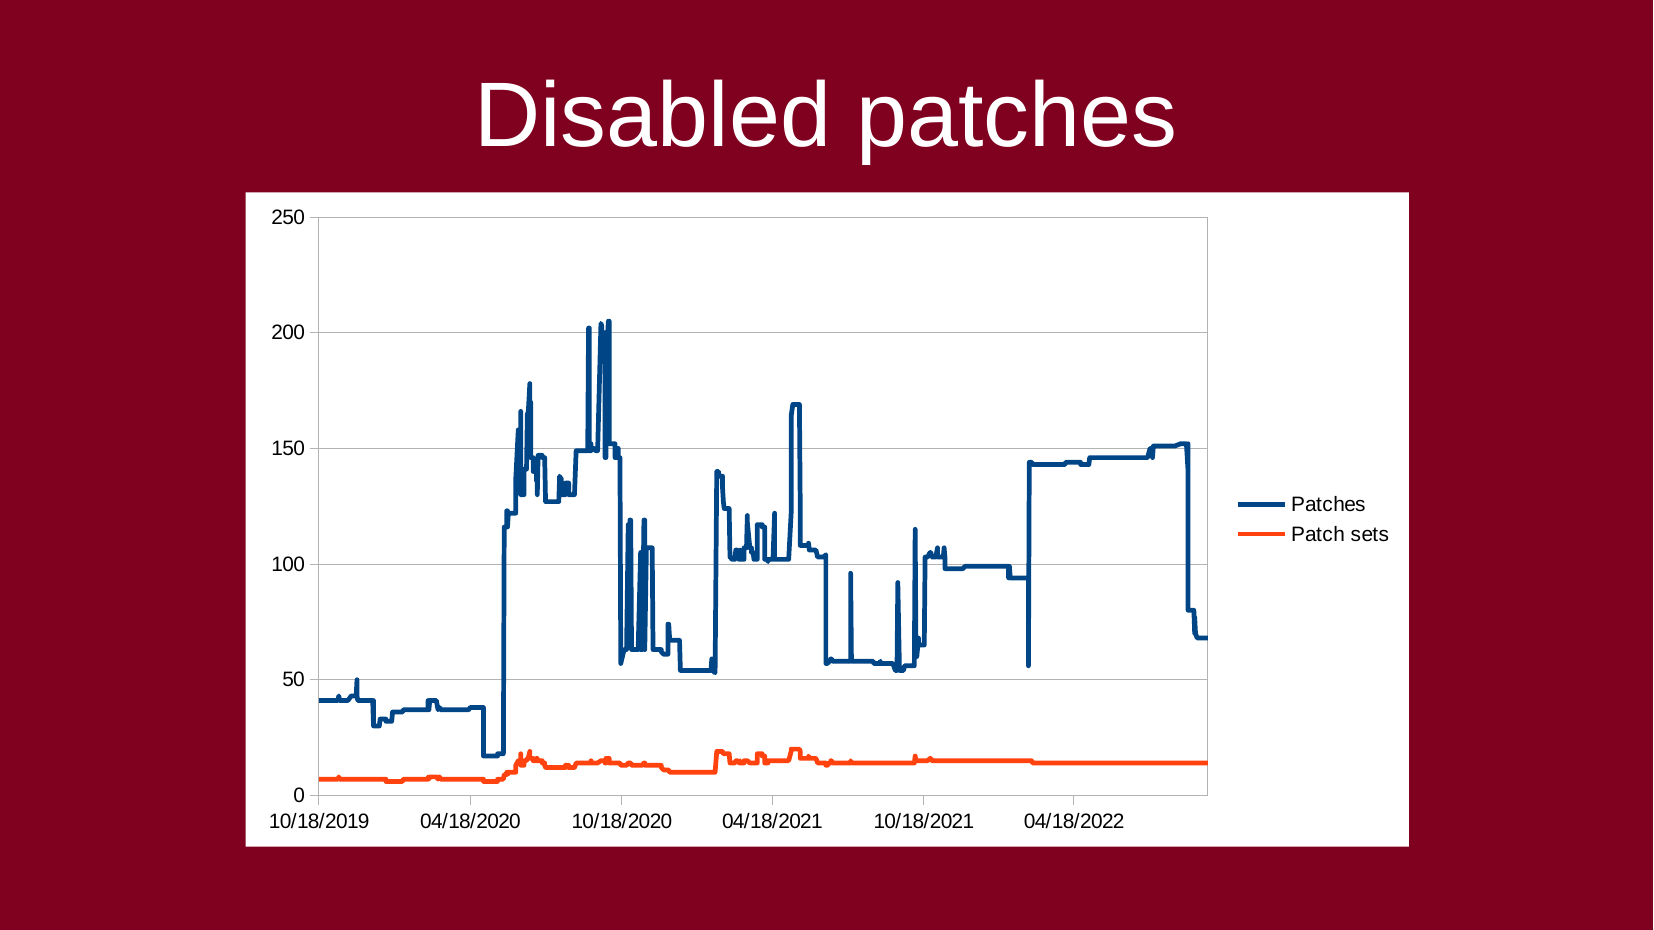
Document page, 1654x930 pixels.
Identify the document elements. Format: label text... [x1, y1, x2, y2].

chart [245, 192, 1409, 847]
title Disabled patches [82, 37, 1571, 193]
